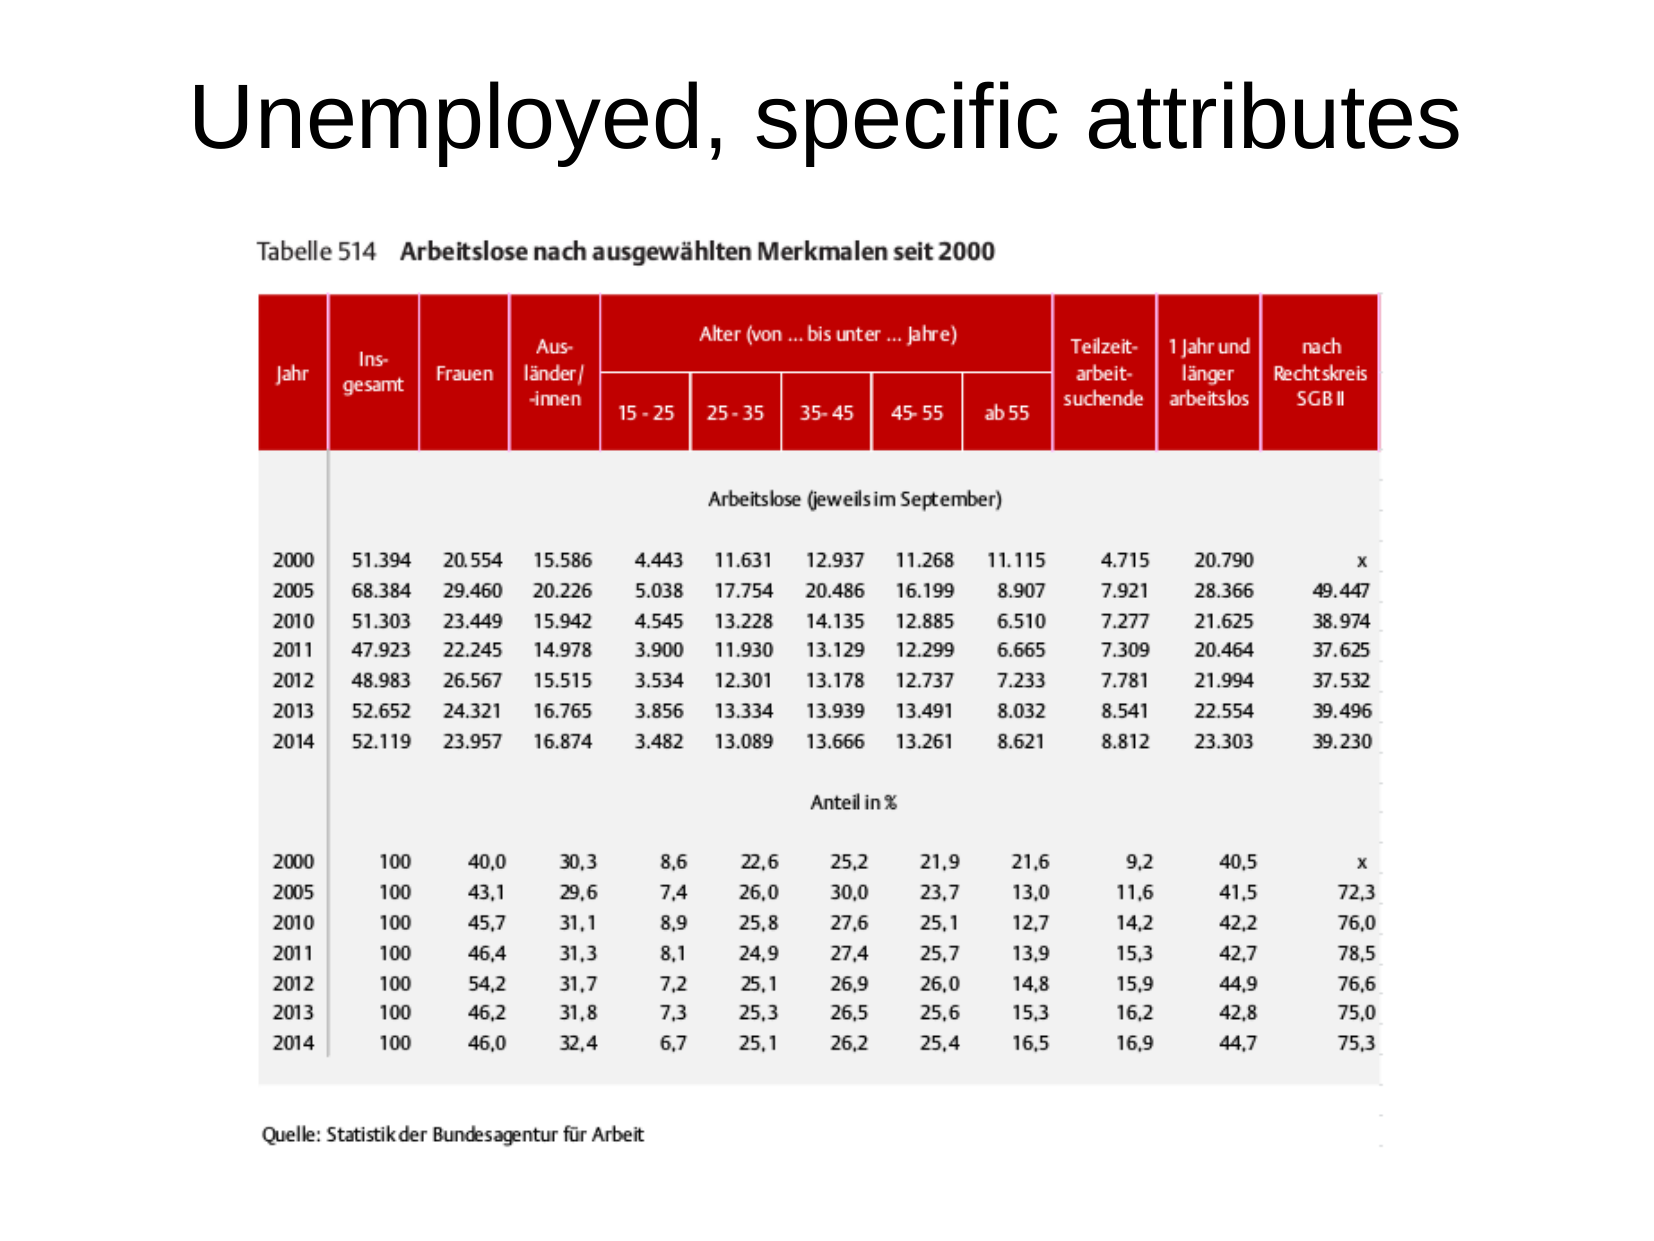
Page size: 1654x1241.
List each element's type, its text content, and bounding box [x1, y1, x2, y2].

picture [250, 230, 1394, 1158]
title Unemployed, specific attributes [82, 49, 1571, 257]
